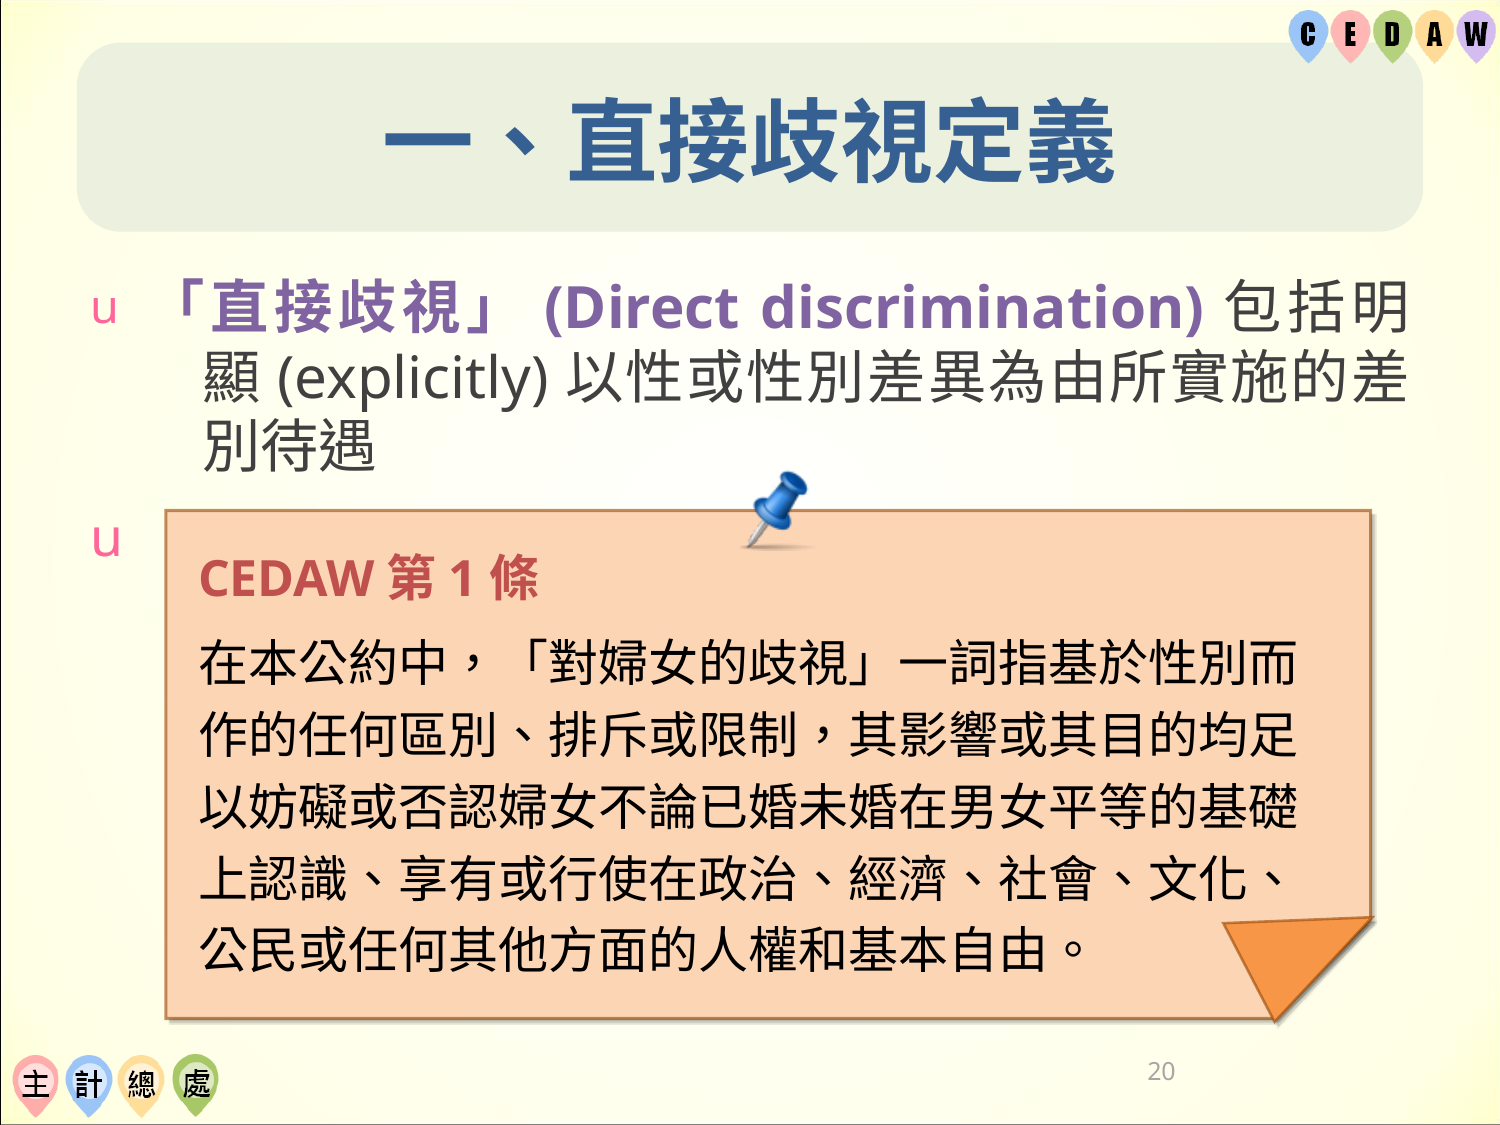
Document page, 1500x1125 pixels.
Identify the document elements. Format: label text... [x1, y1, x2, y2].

text_box [821, 510, 1373, 938]
text_box [1132, 1042, 1483, 1103]
text_box CEDAW第1條 在本公約中，「對婦女的歧視」一詞指基於性別而作的任何區別、排斥或限制，其影響或其目的均足以妨礙或否認婦女不論已婚未婚在男女平等的基礎上認識、享有或行使在政治、經濟、社會、文化、公民或任何其他方面的人權和基本自由。 [183, 527, 1353, 1037]
picture [738, 467, 821, 551]
title 一、直接歧視定義 [75, 45, 1426, 233]
text_box [165, 510, 738, 1019]
list 「直接歧視」(Direct discrimination)包括明顯(explicitly)以性或性別差異為由所實施的差別待遇 [75, 262, 1426, 1005]
